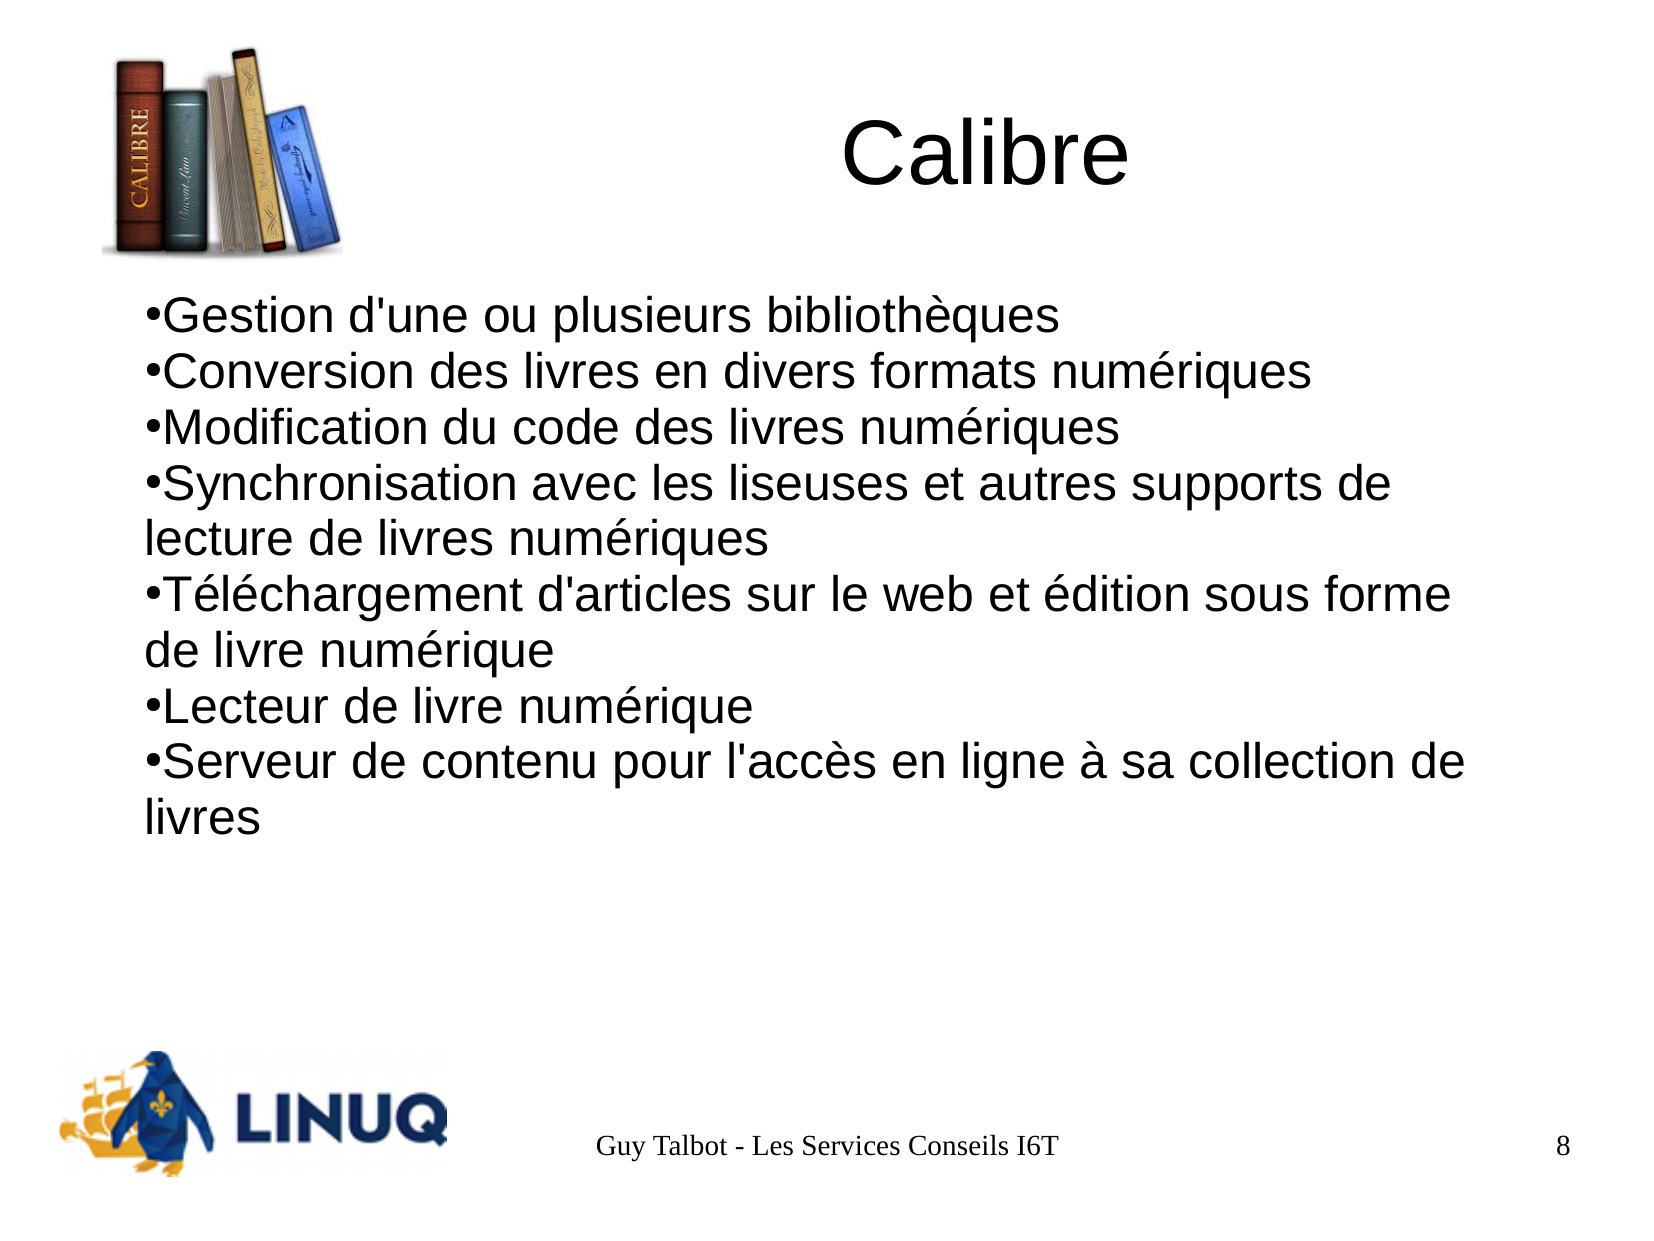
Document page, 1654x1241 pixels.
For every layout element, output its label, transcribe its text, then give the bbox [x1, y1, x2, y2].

picture [59, 1051, 447, 1177]
title Calibre [401, 49, 1571, 257]
text_box Gestion d'une ou plusieurs bibliothèques Conversion des livres en divers formats numériques Modification du code des livres numériques Synchronisation avec les liseuses et autres supports de lecture de livres numériques Téléchargement d'articles sur le web et édition sous forme de livre numérique Lecteur de livre numérique Serveur de contenu pour l'accès en ligne à sa collection de livres [129, 280, 1536, 959]
picture [102, 45, 343, 262]
